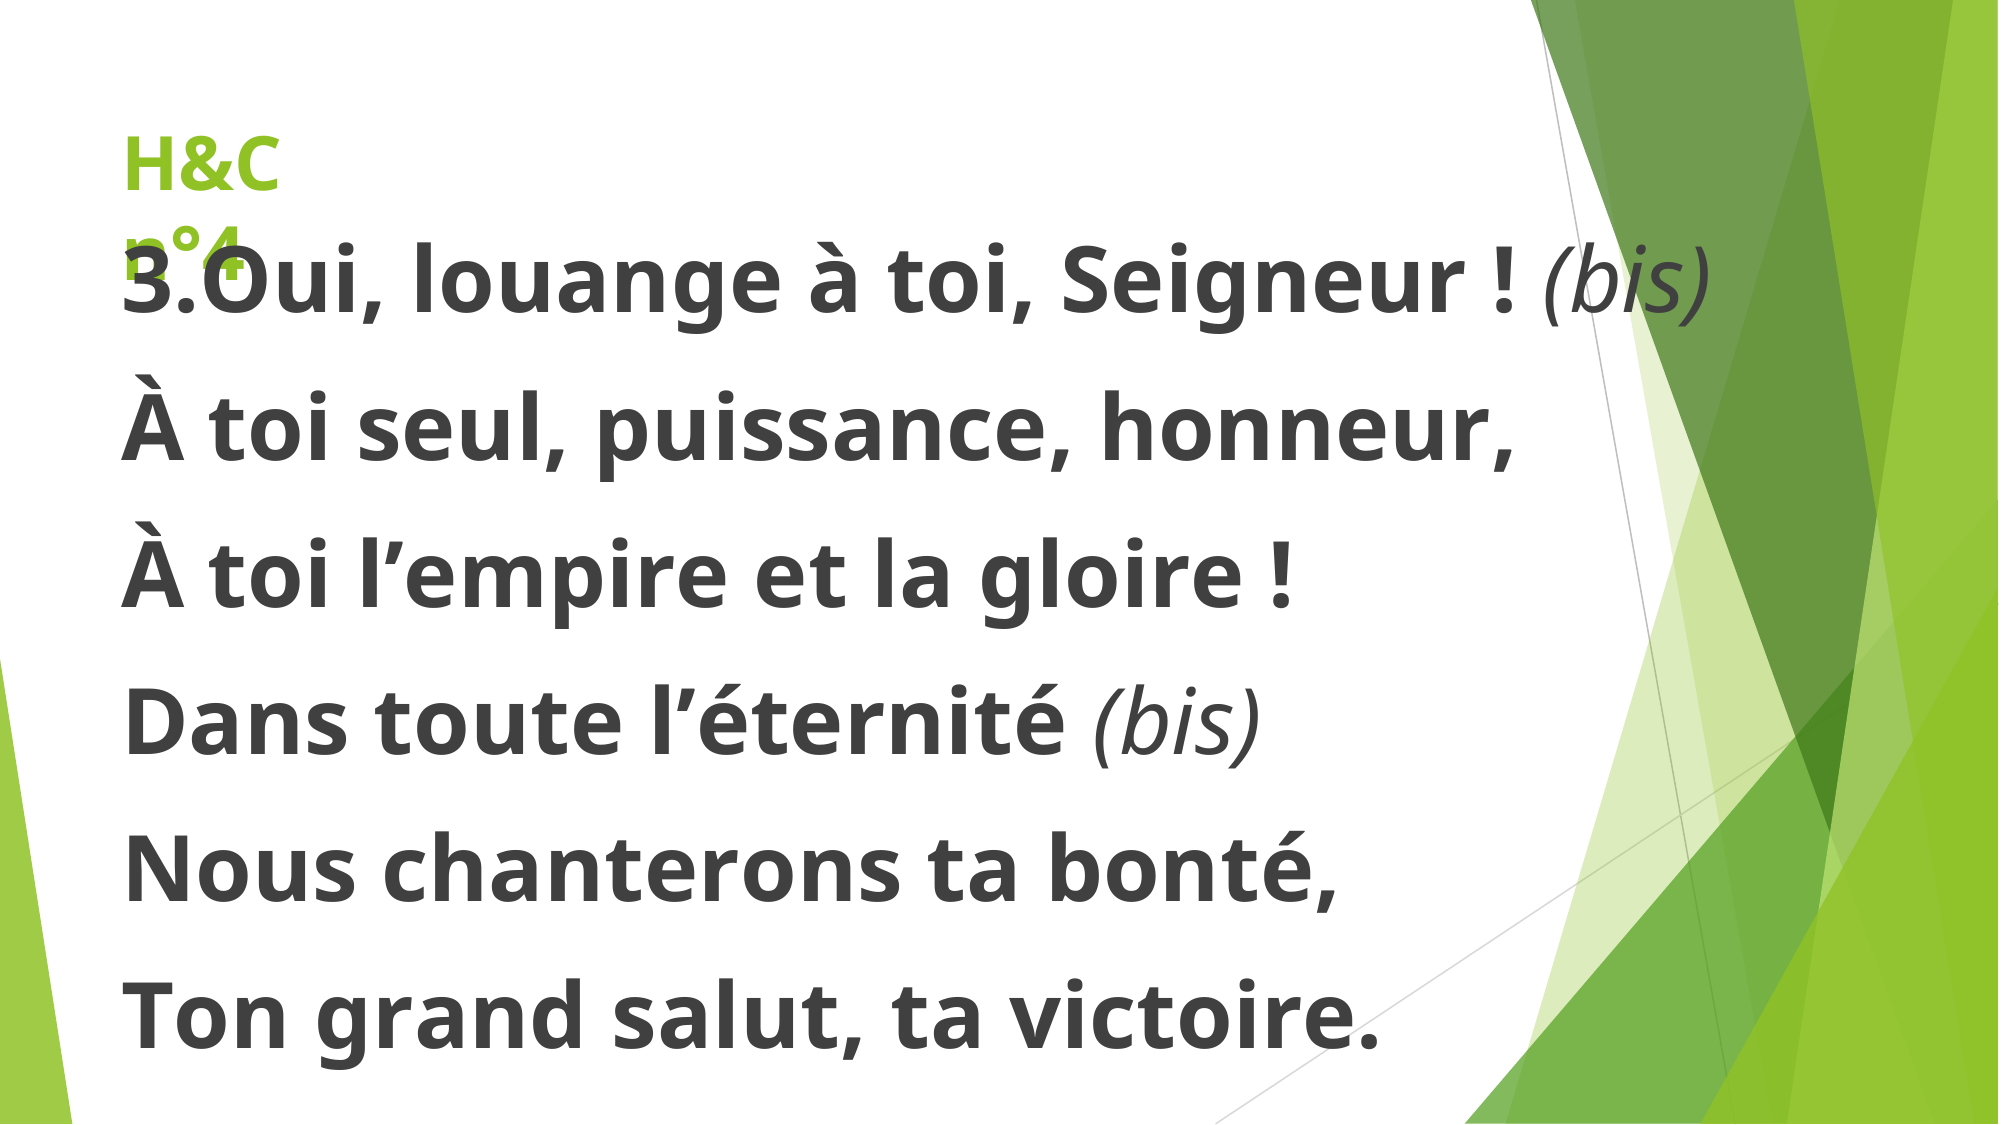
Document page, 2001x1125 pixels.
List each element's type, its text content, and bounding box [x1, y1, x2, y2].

text_box 3.Oui, louange à toi, Seigneur ! (bis) À toi seul, puissance, honneur, À toi l’empire et la gloire ! Dans toute l’éternité (bis) Nous chanterons ta bonté, Ton grand salut, ta victoire. [106, 197, 1730, 1075]
text_box H&C n°4 [106, 107, 441, 197]
